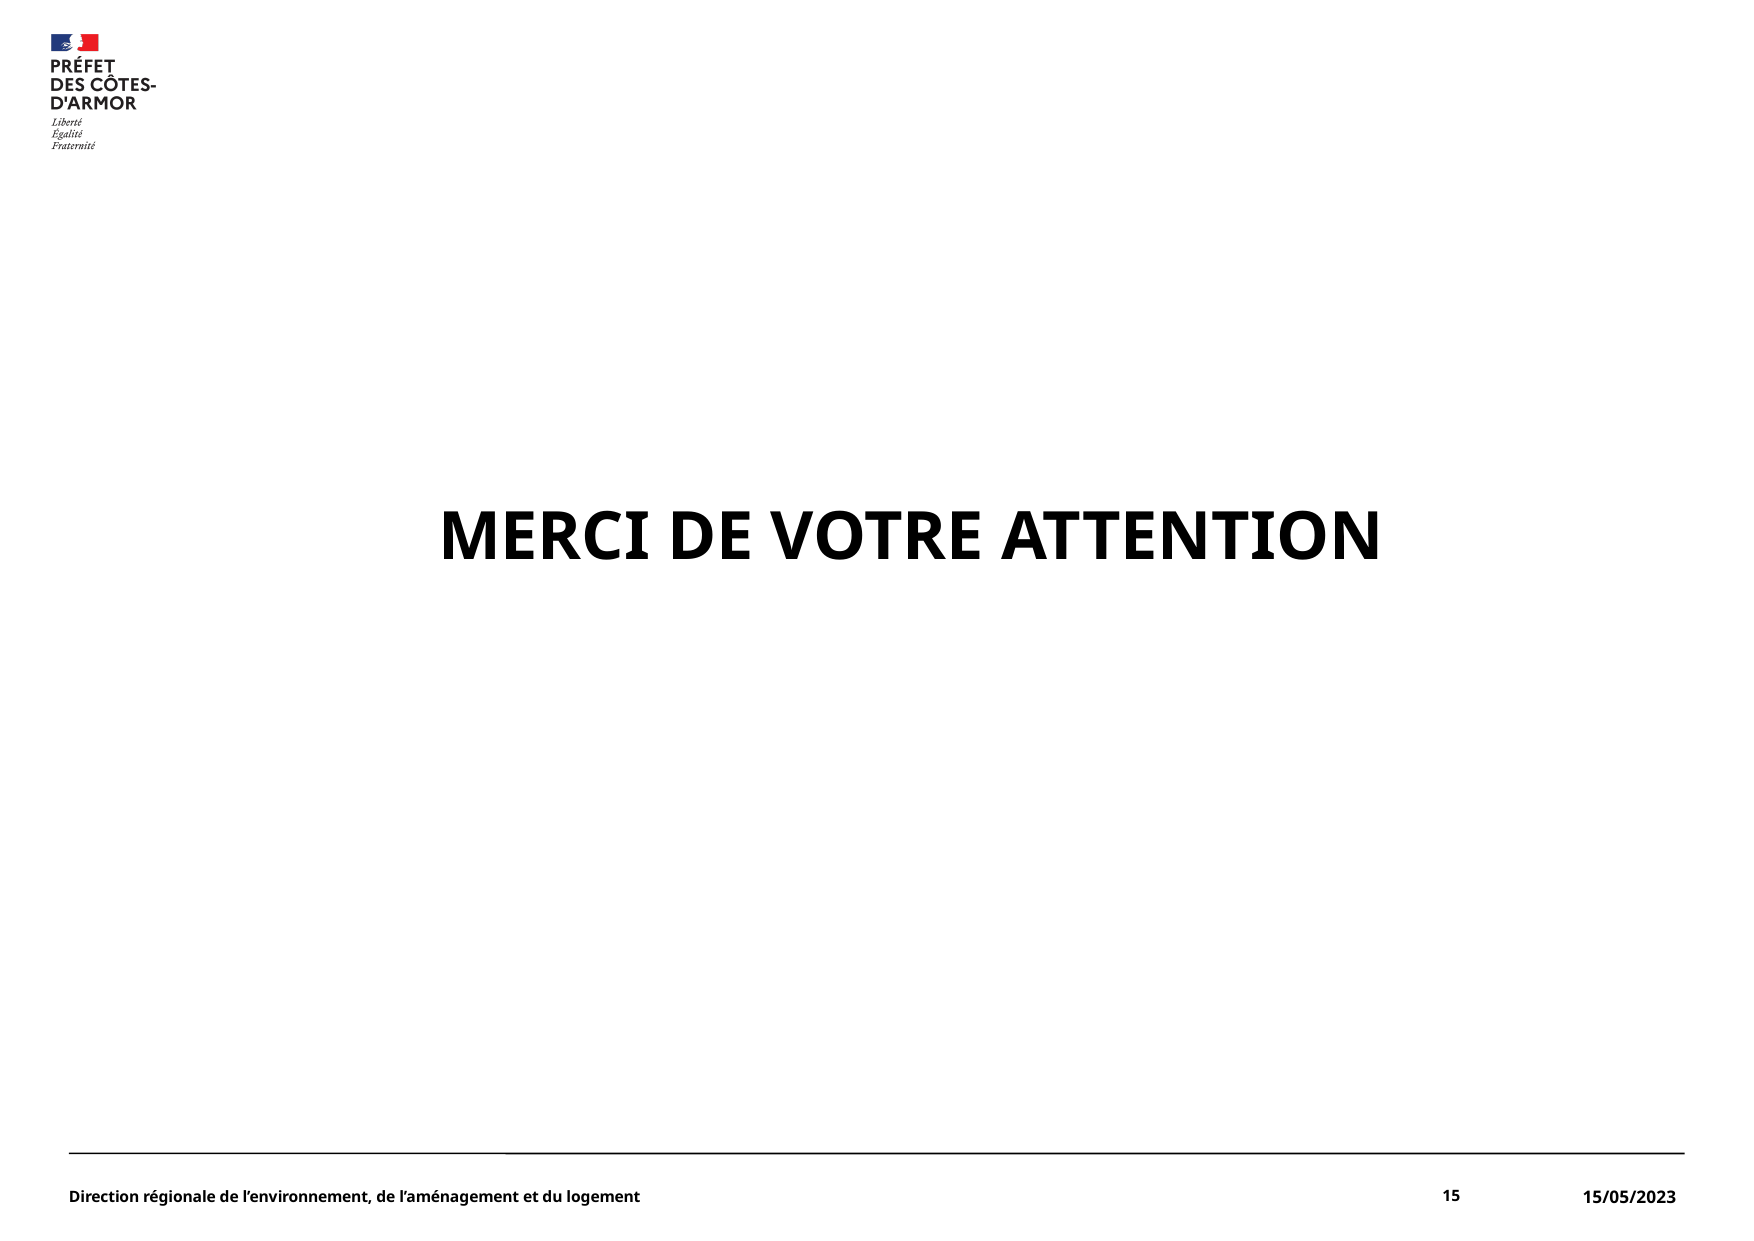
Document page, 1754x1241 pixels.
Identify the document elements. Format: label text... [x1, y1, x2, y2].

title MERCI DE VOTRE ATTENTION [69, 493, 1685, 667]
